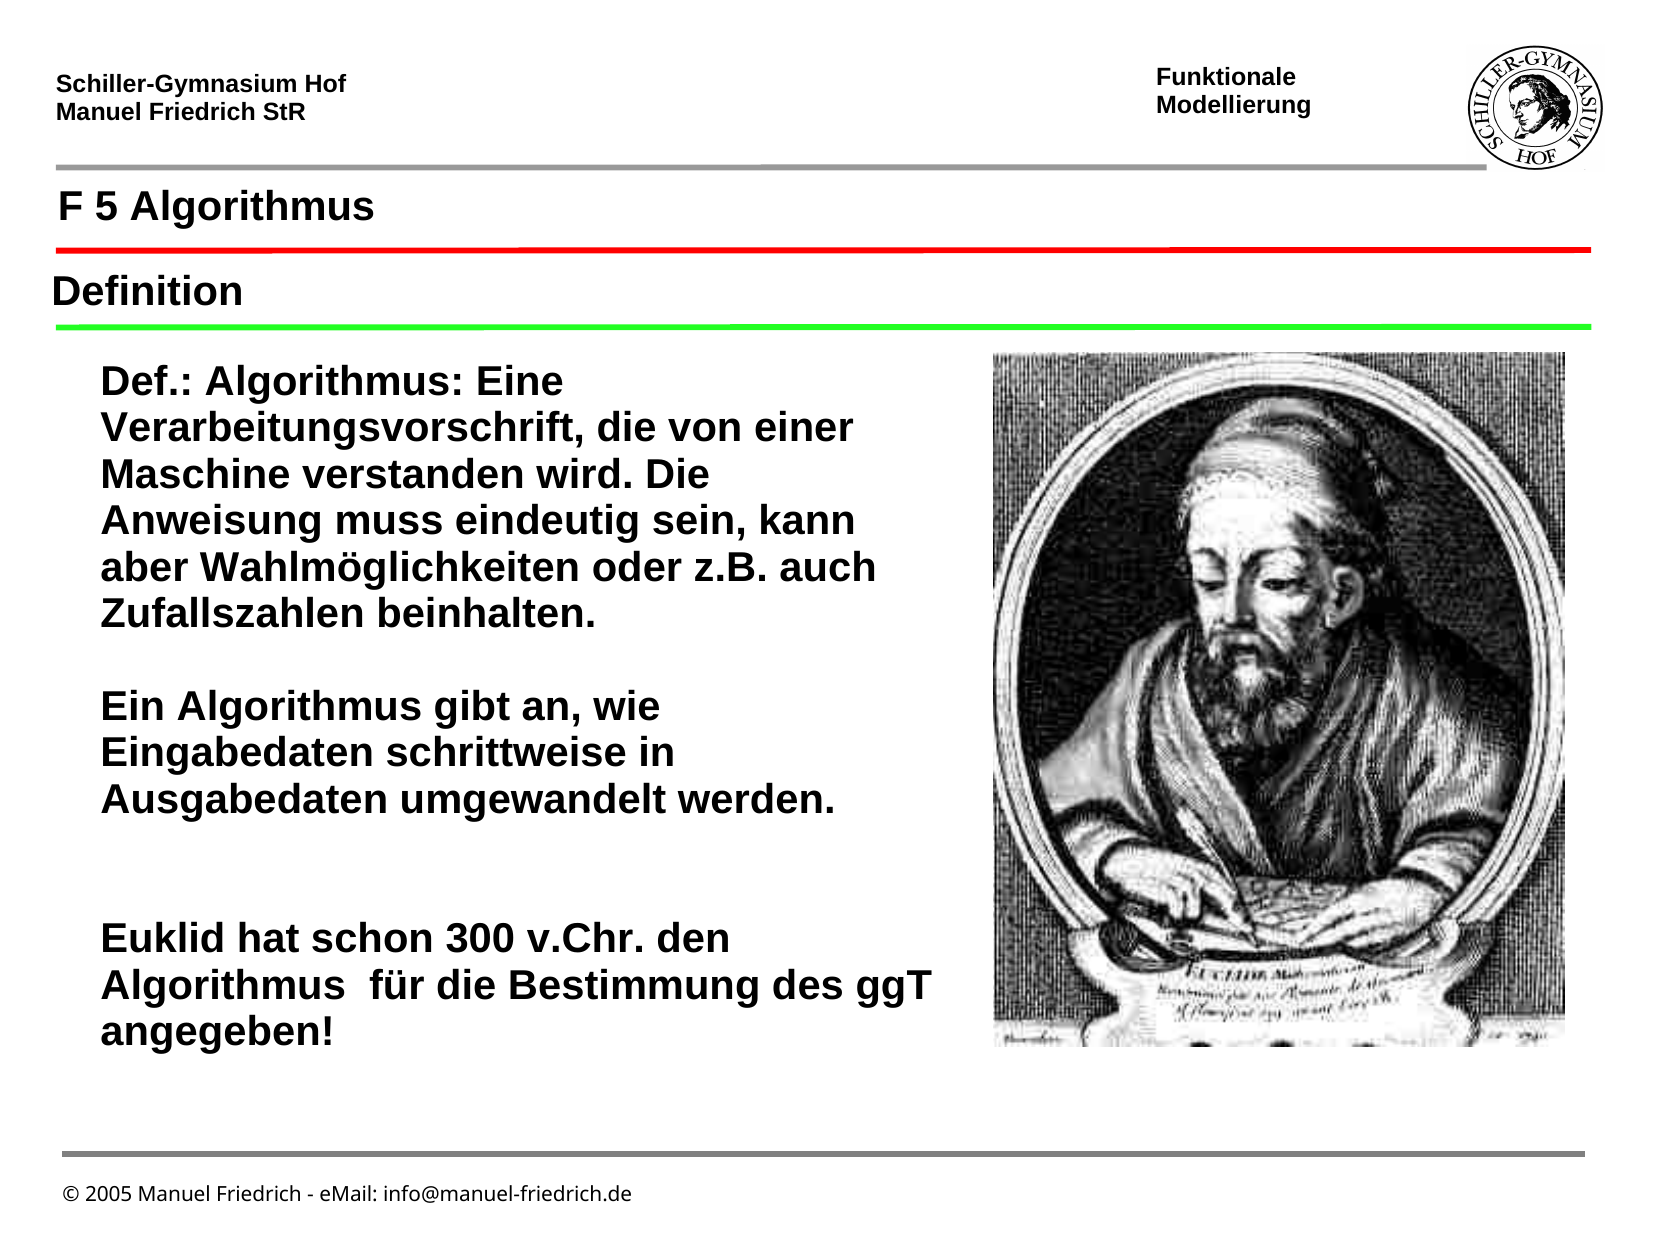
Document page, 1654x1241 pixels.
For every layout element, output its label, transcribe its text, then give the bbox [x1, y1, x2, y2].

picture [1466, 44, 1605, 172]
text_box F 5 Algorithmus [57, 183, 1284, 234]
text_box Schiller-Gymnasium Hof Manuel Friedrich StR [55, 69, 396, 129]
text_box Definition [51, 268, 1563, 319]
text_box Def.: Algorithmus: Eine Verarbeitungsvorschrift, die von einer Maschine verstanden wird. Die Anweisung muss eindeutig sein, kann aber Wahlmöglichkeiten oder z.B. auch Zufallszahlen beinhalten. Ein Algorithmus gibt an, wie Eingabedaten schrittweise in Ausgabedaten umgewandelt werden. Euklid hat schon 300 v.Chr. den Algorithmus für die Bestimmung des ggT angegeben! [100, 357, 936, 1108]
picture [993, 352, 1565, 1047]
text_box Funktionale Modellierung [1156, 62, 1425, 123]
text_box © 2005 Manuel Friedrich - eMail: info@manuel-friedrich.de [62, 1178, 1550, 1204]
